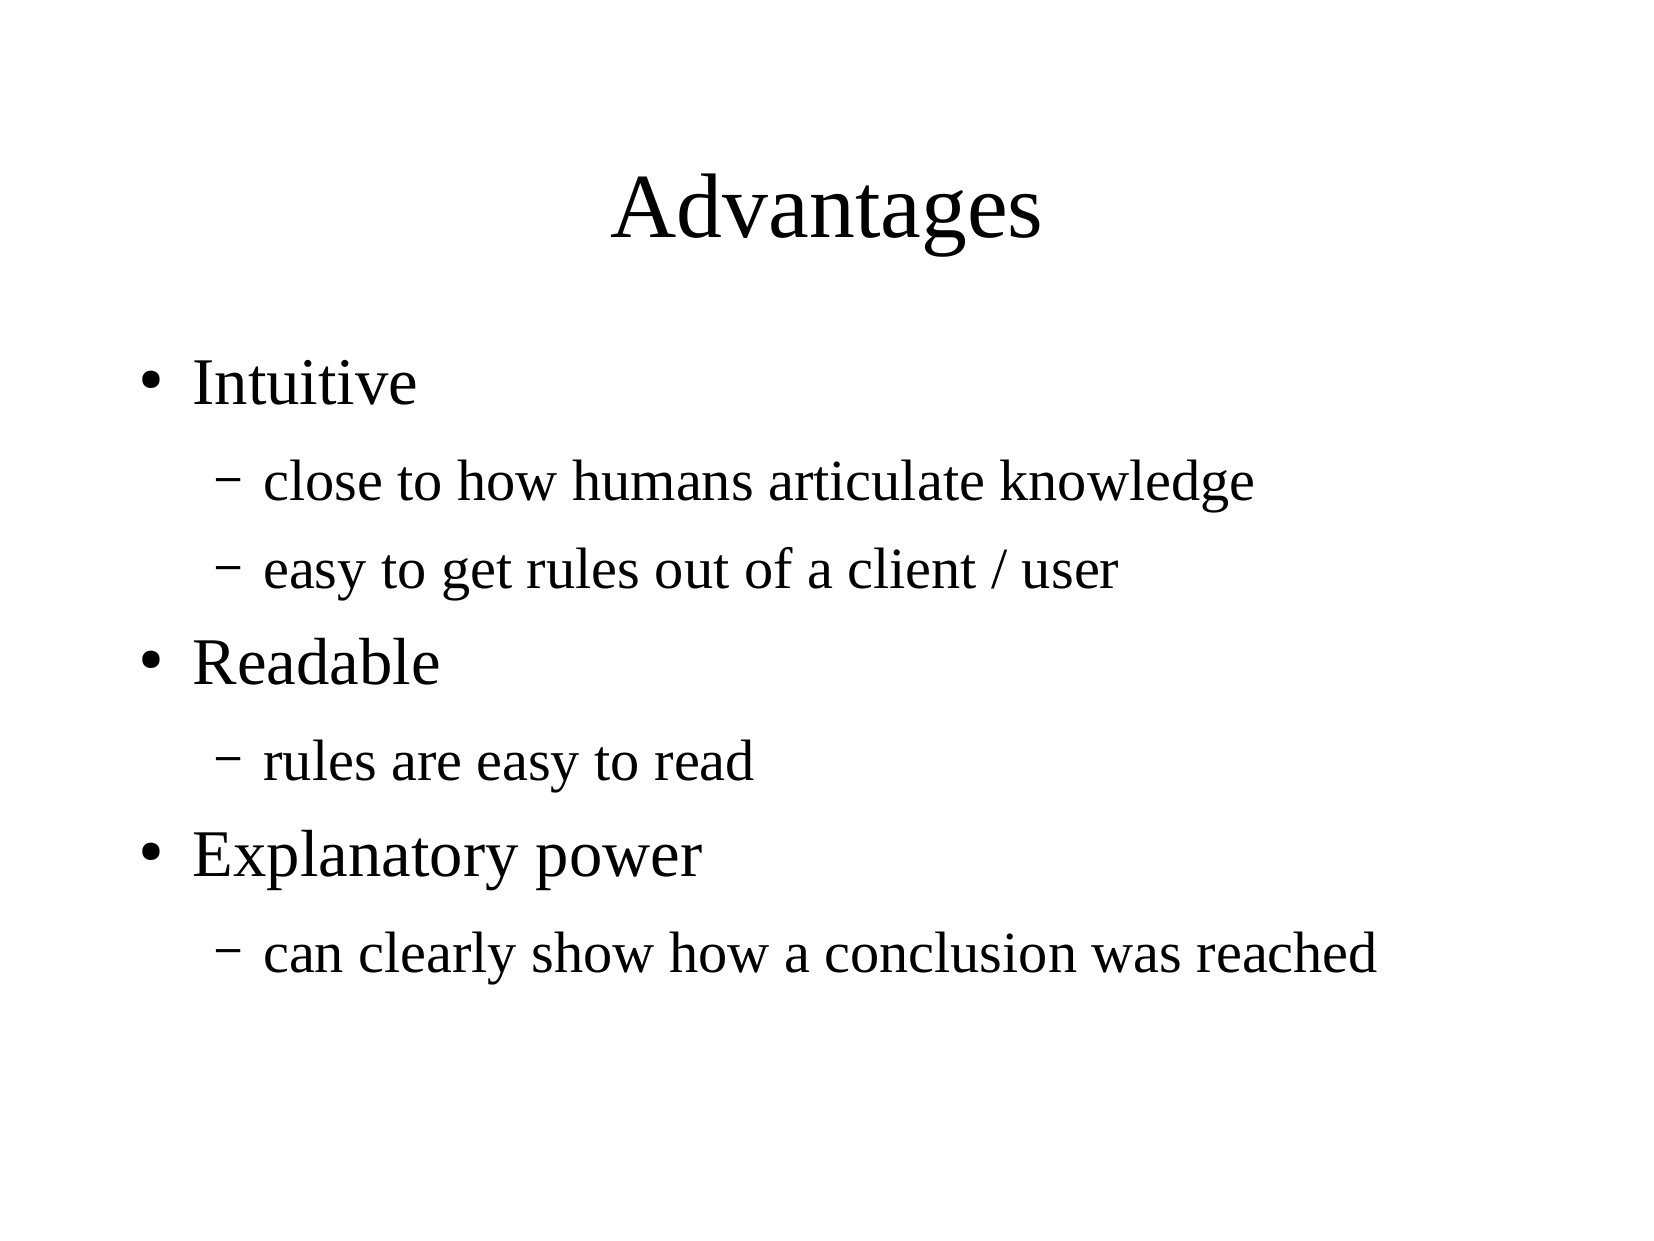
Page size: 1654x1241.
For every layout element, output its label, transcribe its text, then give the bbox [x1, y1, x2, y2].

list Intuitive close to how humans articulate knowledge easy to get rules out of a client / user Readable rules are easy to read Explanatory power can clearly show how a conclusion was reached [121, 344, 1534, 1127]
title Advantages [121, 102, 1534, 311]
